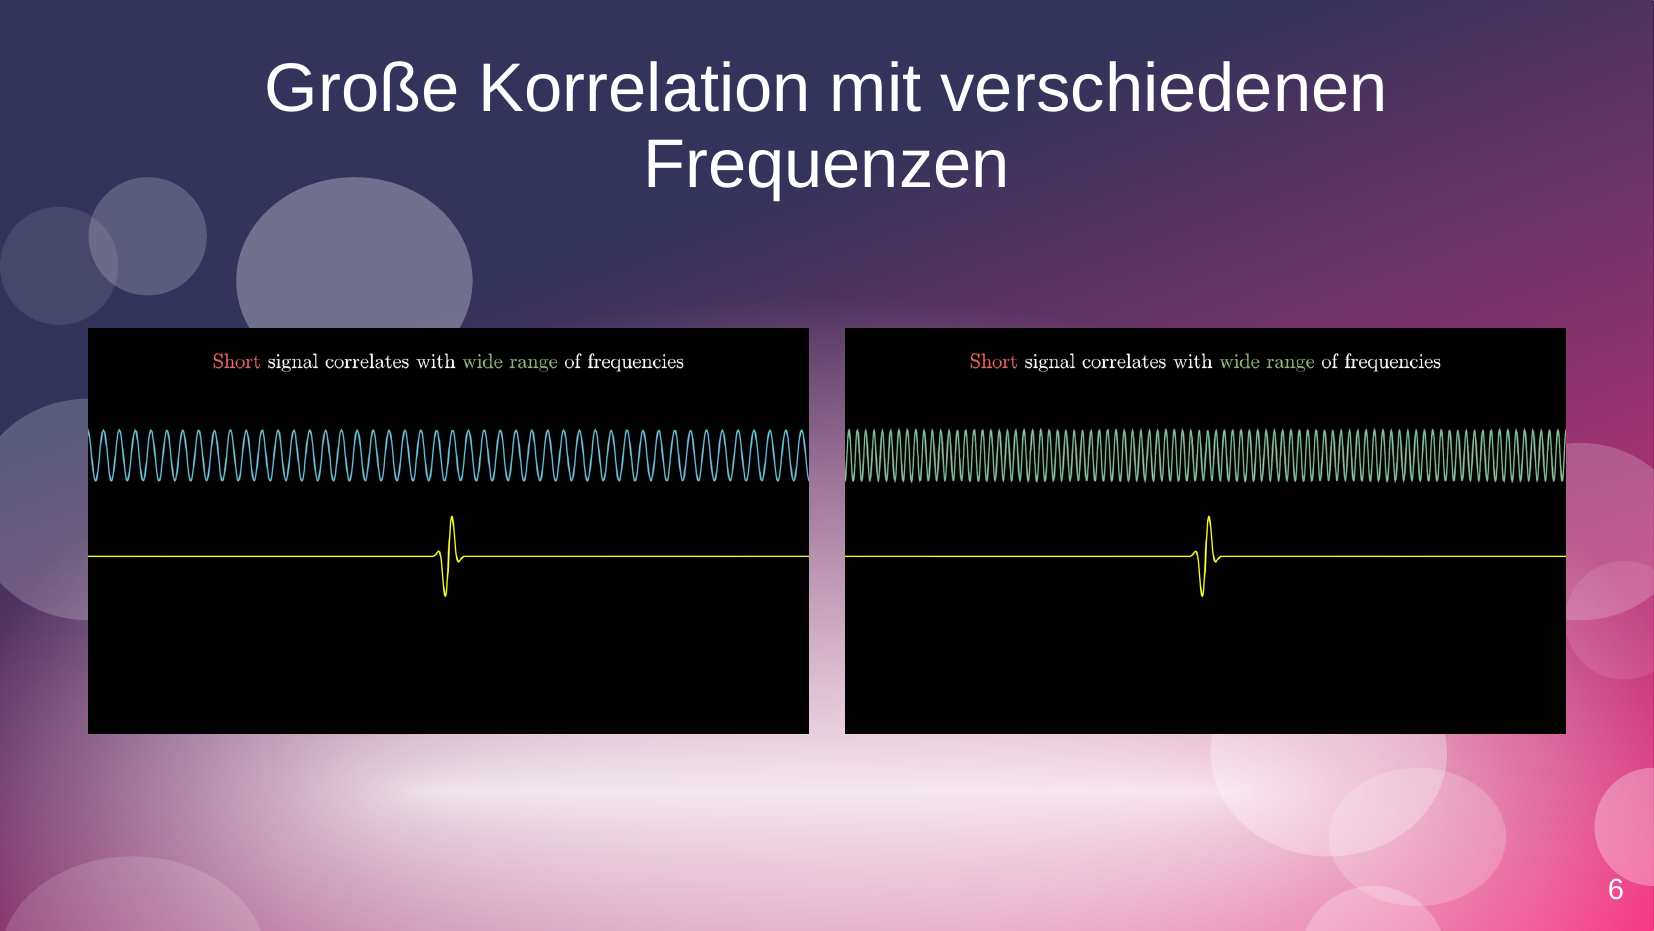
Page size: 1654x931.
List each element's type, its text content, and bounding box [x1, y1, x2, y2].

picture [845, 328, 1566, 735]
title Große Korrelation mit verschiedenen Frequenzen [88, 44, 1565, 207]
picture [88, 328, 809, 735]
